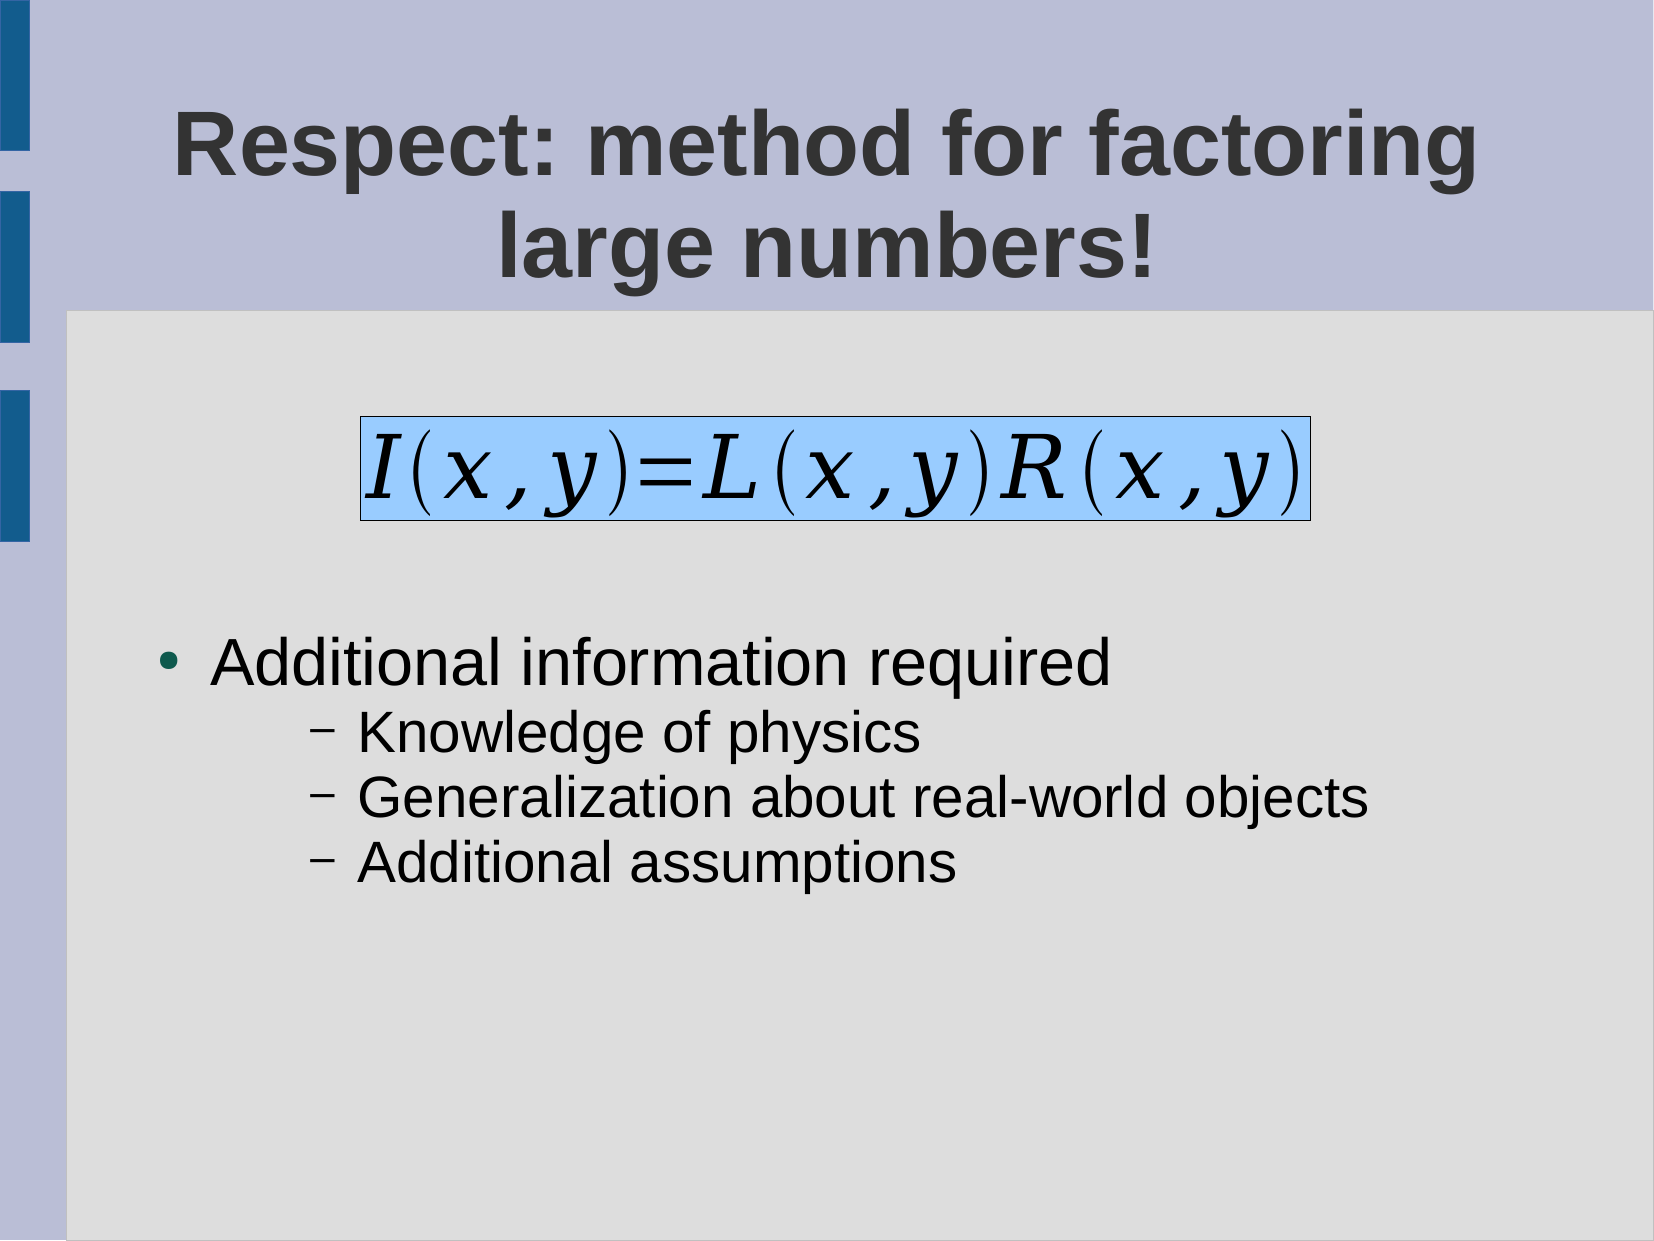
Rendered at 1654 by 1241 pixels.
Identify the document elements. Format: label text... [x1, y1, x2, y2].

list Additional information required Knowledge of physics Generalization about real-world objects Additional assumptions [121, 624, 1534, 1112]
chart [360, 416, 1311, 521]
title Respect: method for factoring large numbers! [121, 87, 1534, 302]
